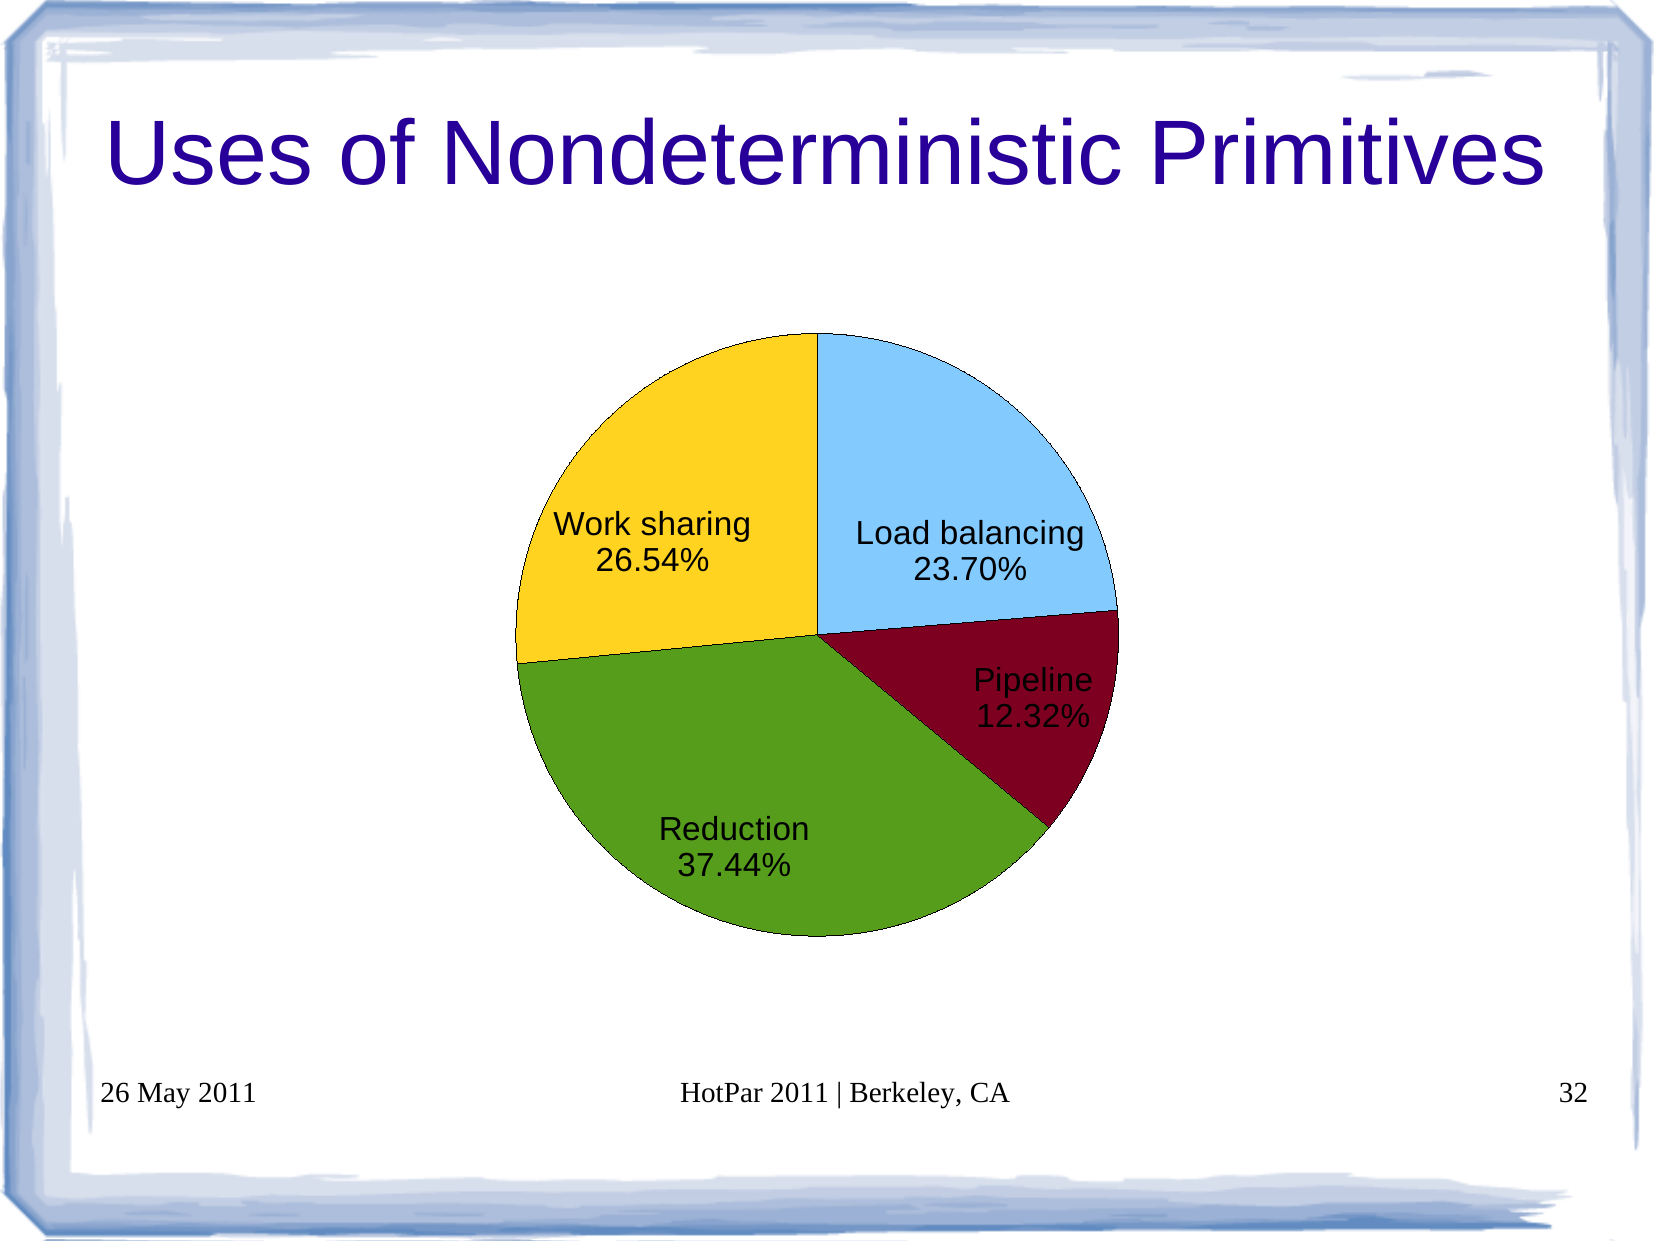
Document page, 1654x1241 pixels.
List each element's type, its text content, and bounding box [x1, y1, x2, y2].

title Uses of Nondeterministic Primitives [82, 56, 1571, 250]
chart [339, 197, 1315, 1044]
picture [0, 0, 1654, 1241]
